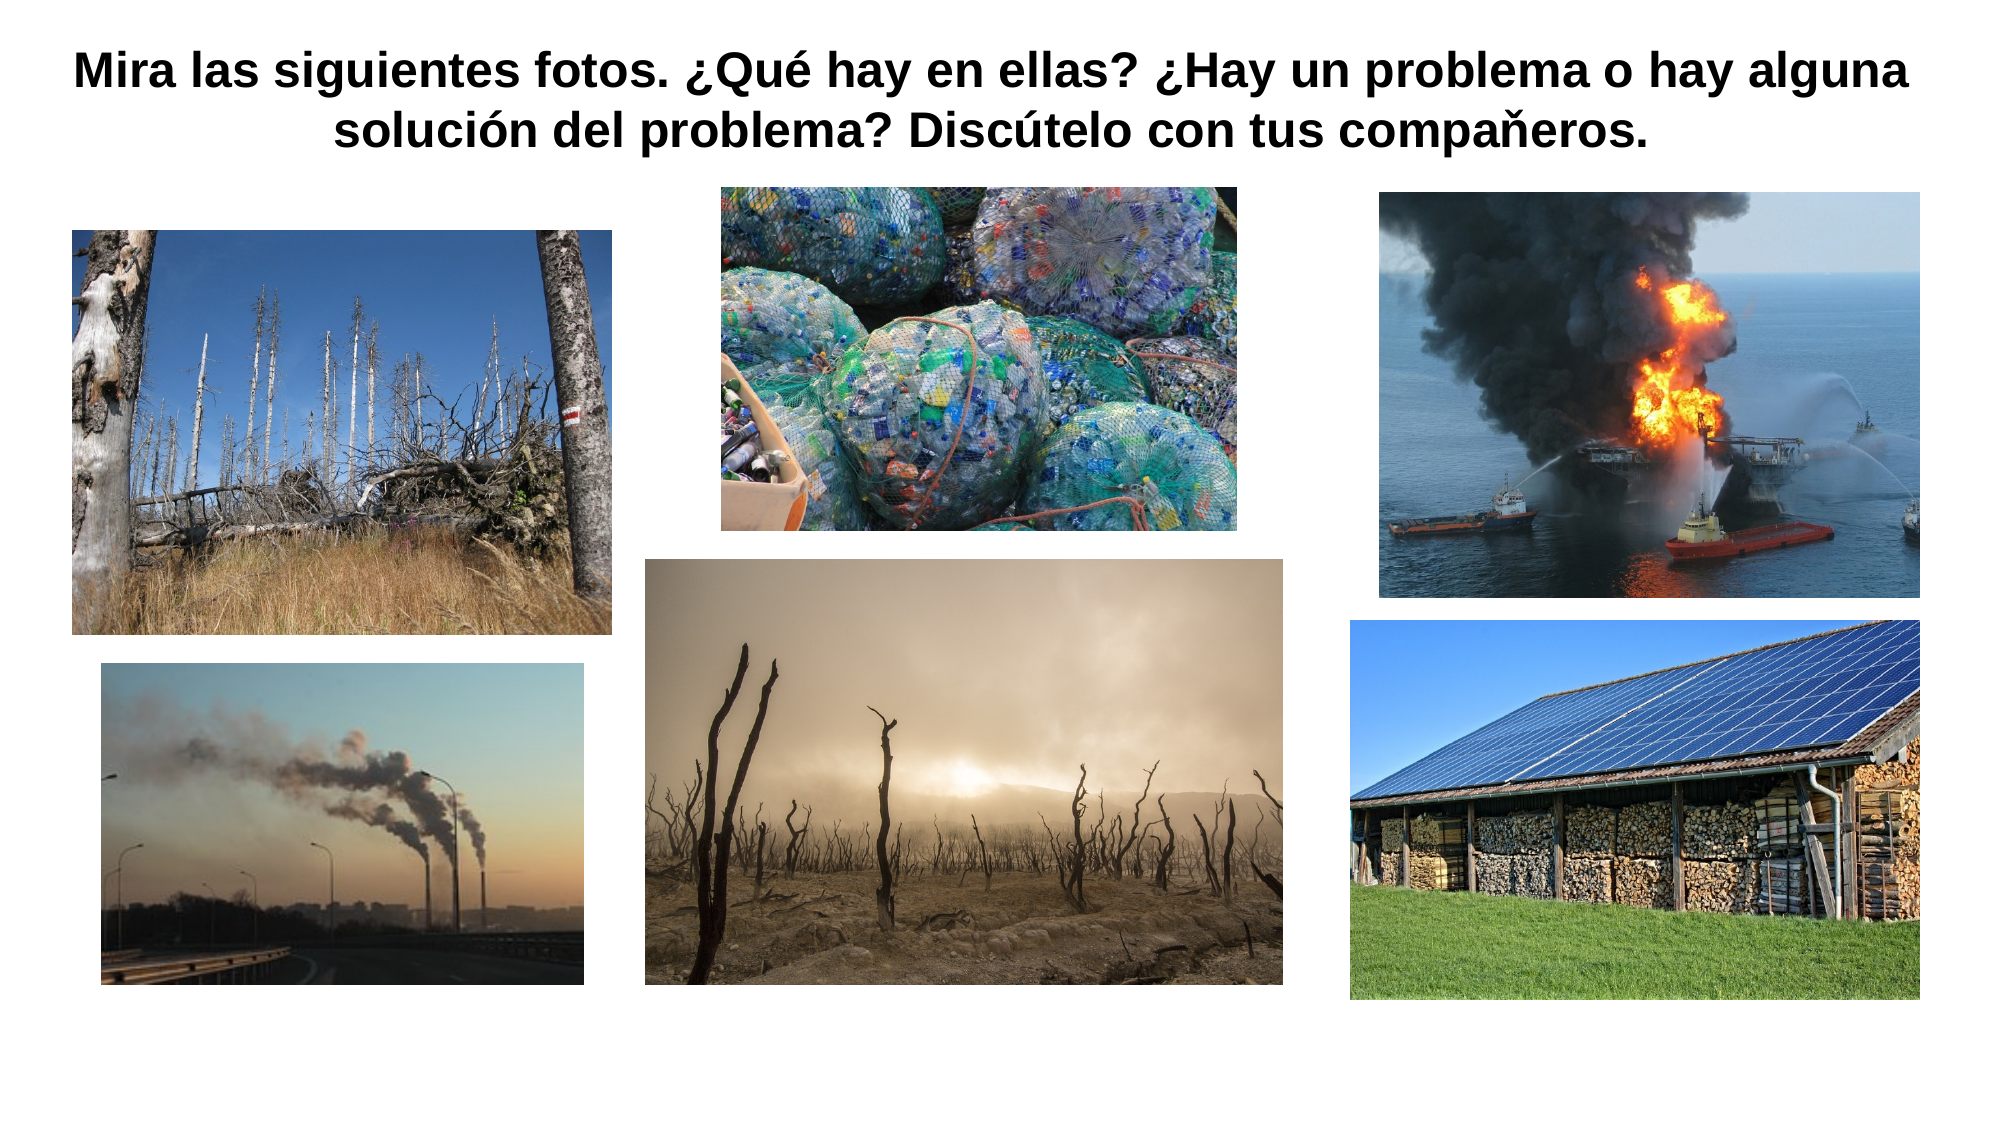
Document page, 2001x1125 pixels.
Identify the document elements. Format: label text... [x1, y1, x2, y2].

picture [721, 187, 1237, 531]
picture [1379, 192, 1920, 598]
picture [645, 559, 1283, 985]
picture [72, 230, 612, 635]
text_box Mira las siguientes fotos. ¿Qué hay en ellas? ¿Hay un problema o hay alguna solución del problema? Discútelo con tus compaňeros. [54, 29, 1930, 166]
picture [101, 663, 584, 985]
picture [1350, 620, 1920, 1000]
